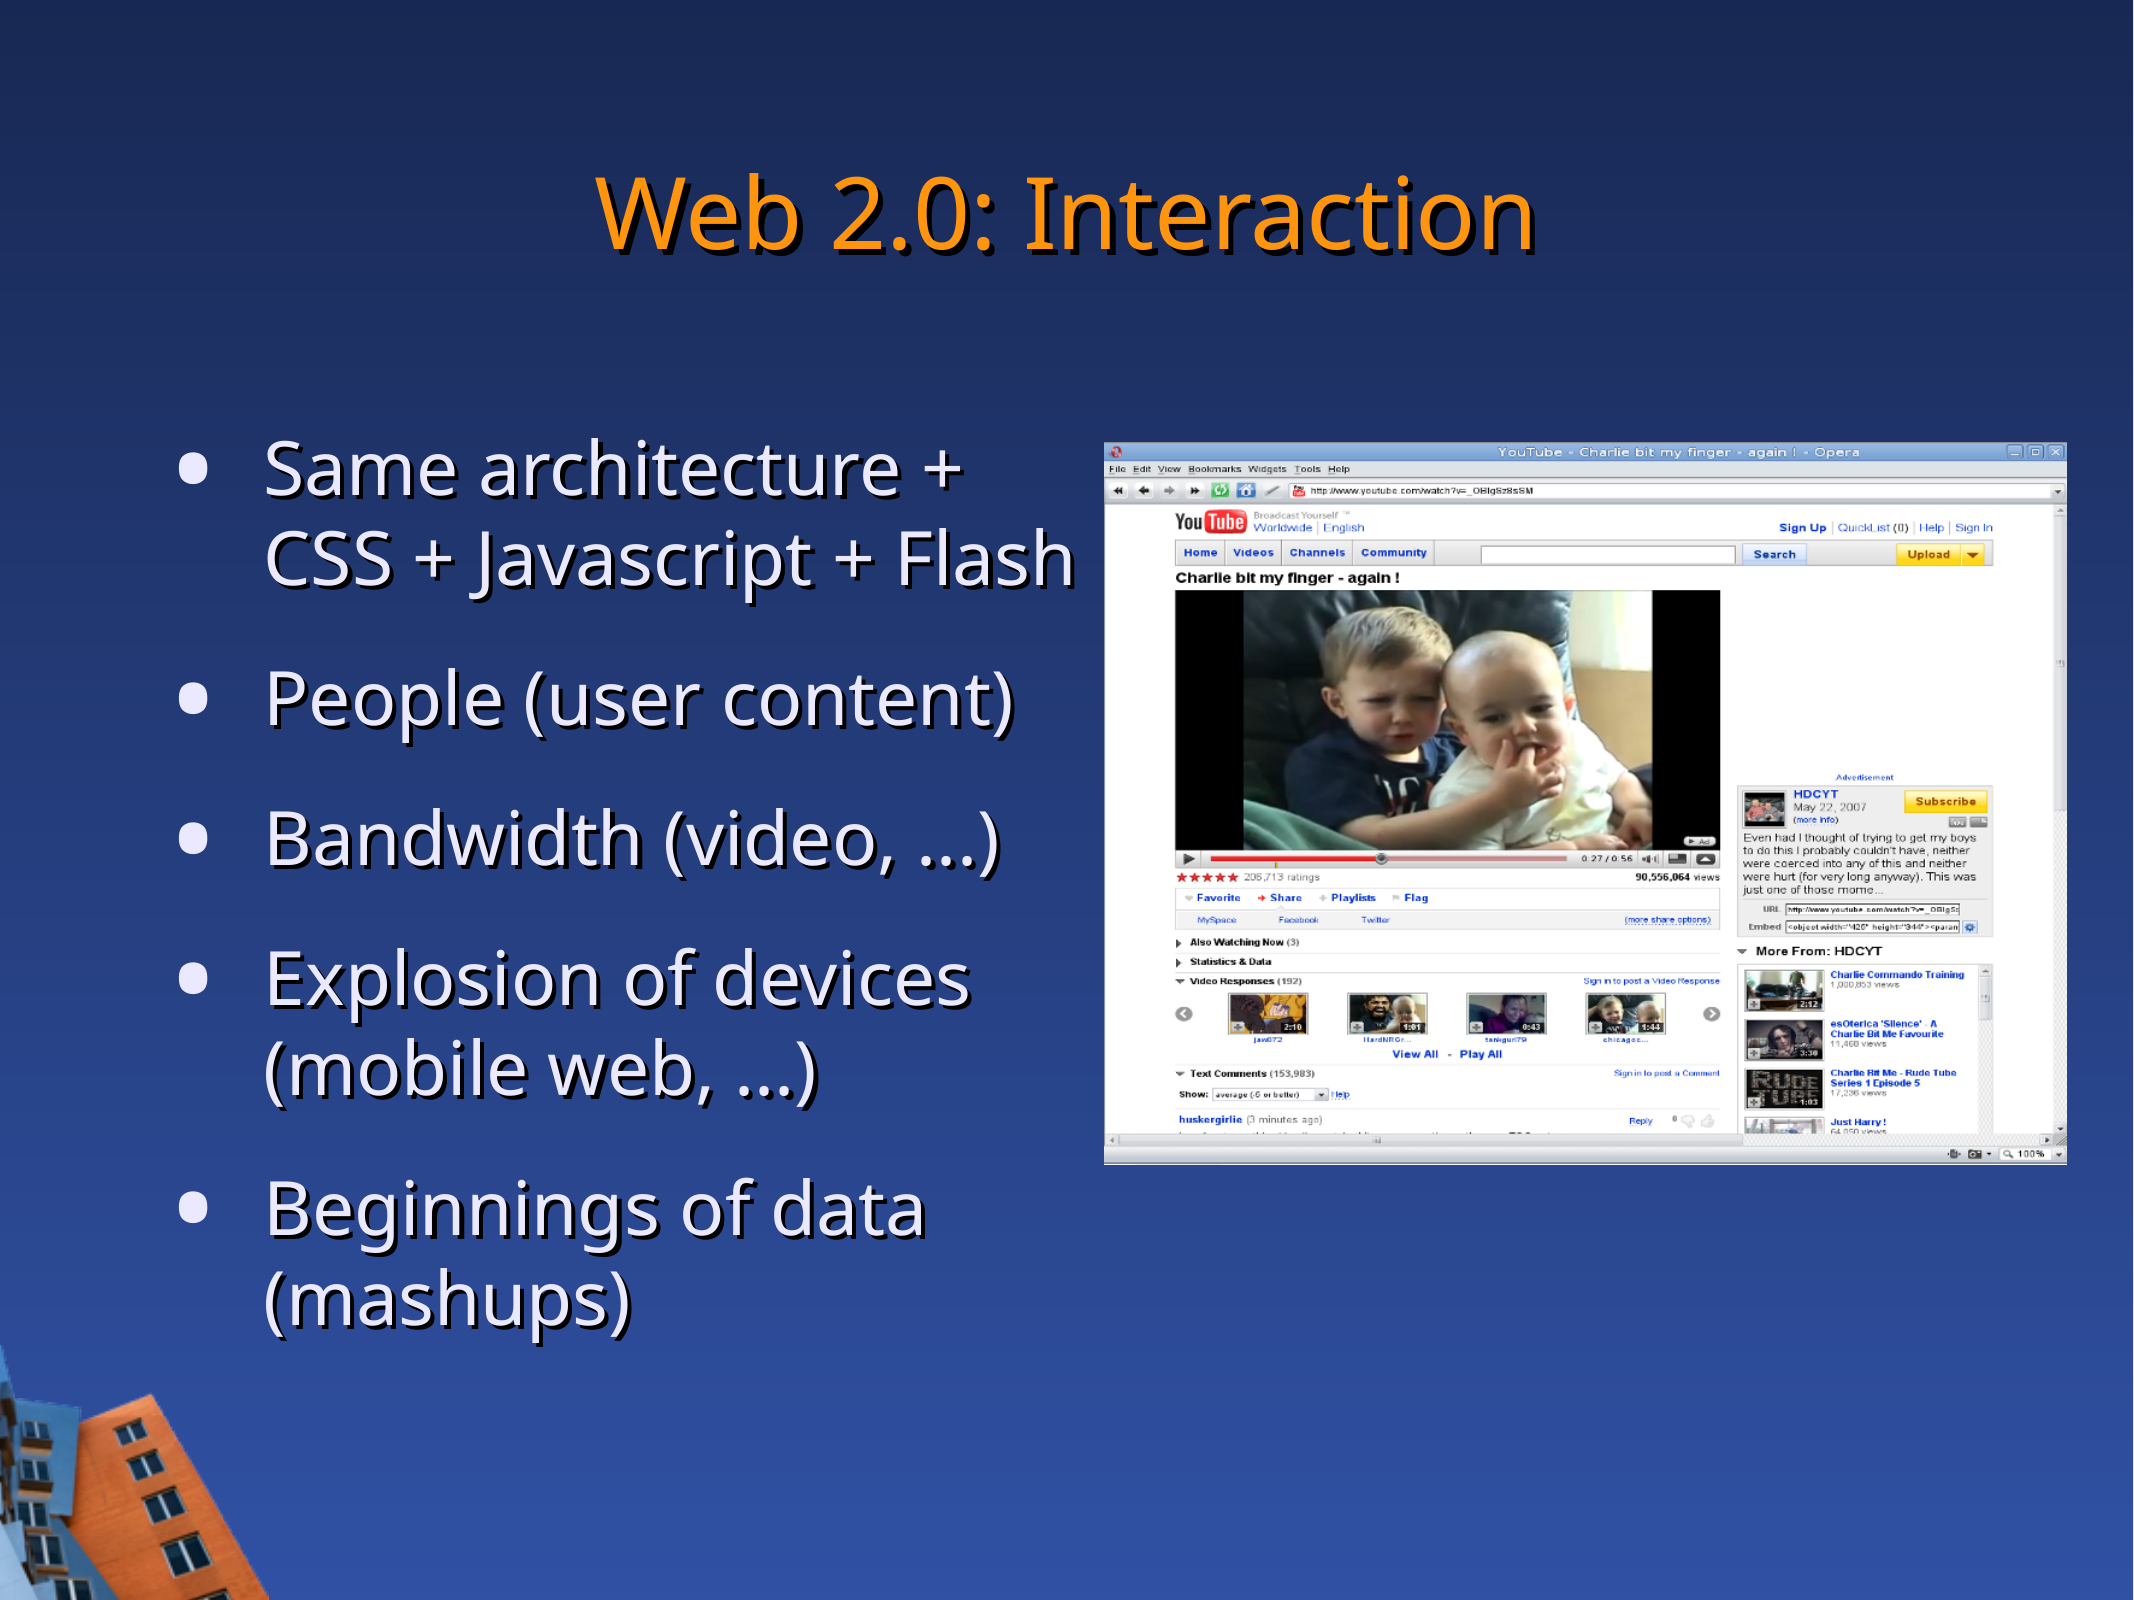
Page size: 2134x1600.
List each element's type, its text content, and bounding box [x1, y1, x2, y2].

picture [0, 1345, 269, 1600]
list Same architecture + CSS + Javascript + Flash People (user content) Bandwidth (video, ...) Explosion of devices (mobile web, ...) Beginnings of data (mashups) [117, 420, 2038, 1477]
title Web 2.0: Interaction [106, 76, 2027, 344]
picture [1104, 442, 2067, 1165]
